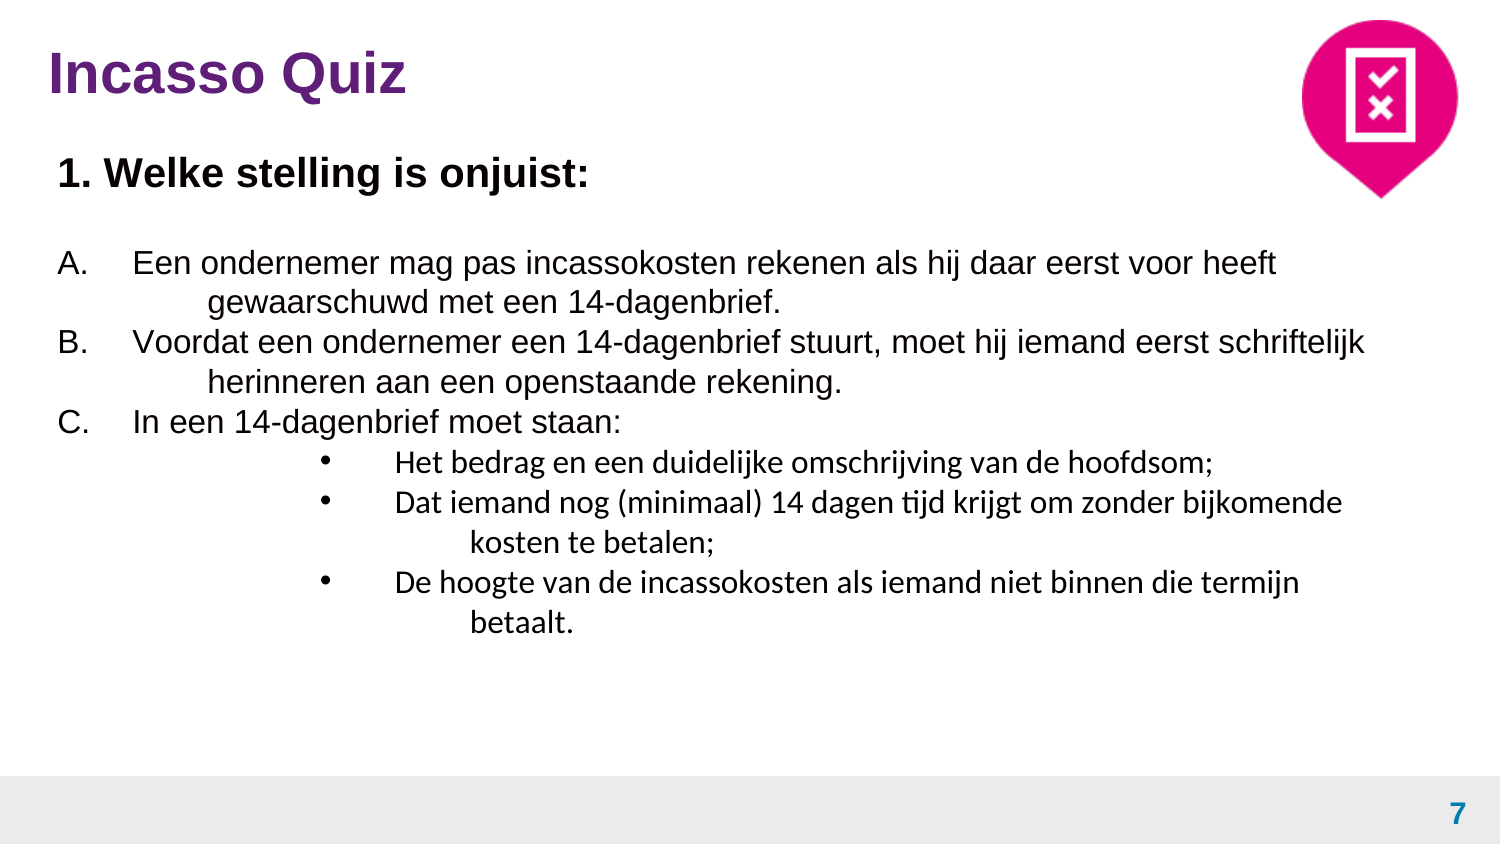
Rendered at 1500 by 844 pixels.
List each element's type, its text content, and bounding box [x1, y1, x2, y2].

text_box 1. Welke stelling is onjuist: Een ondernemer mag pas incassokosten rekenen als hij daar eerst voor heeft gewaarschuwd met een 14-dagenbrief. Voordat een ondernemer een 14-dagenbrief stuurt, moet hij iemand eerst schriftelijk herinneren aan een openstaande rekening. In een 14-dagenbrief moet staan: Het bedrag en een duidelijke omschrijving van de hoofdsom; Dat iemand nog (minimaal) 14 dagen tijd krijgt om zonder bijkomende kosten te betalen; De hoogte van de incassokosten als iemand niet binnen die termijn betaalt. [50, 138, 1400, 646]
text_box [0, 776, 1500, 844]
title Incasso Quiz [41, 0, 1392, 141]
text_box 7 [1442, 786, 1475, 838]
picture [1302, 20, 1460, 202]
